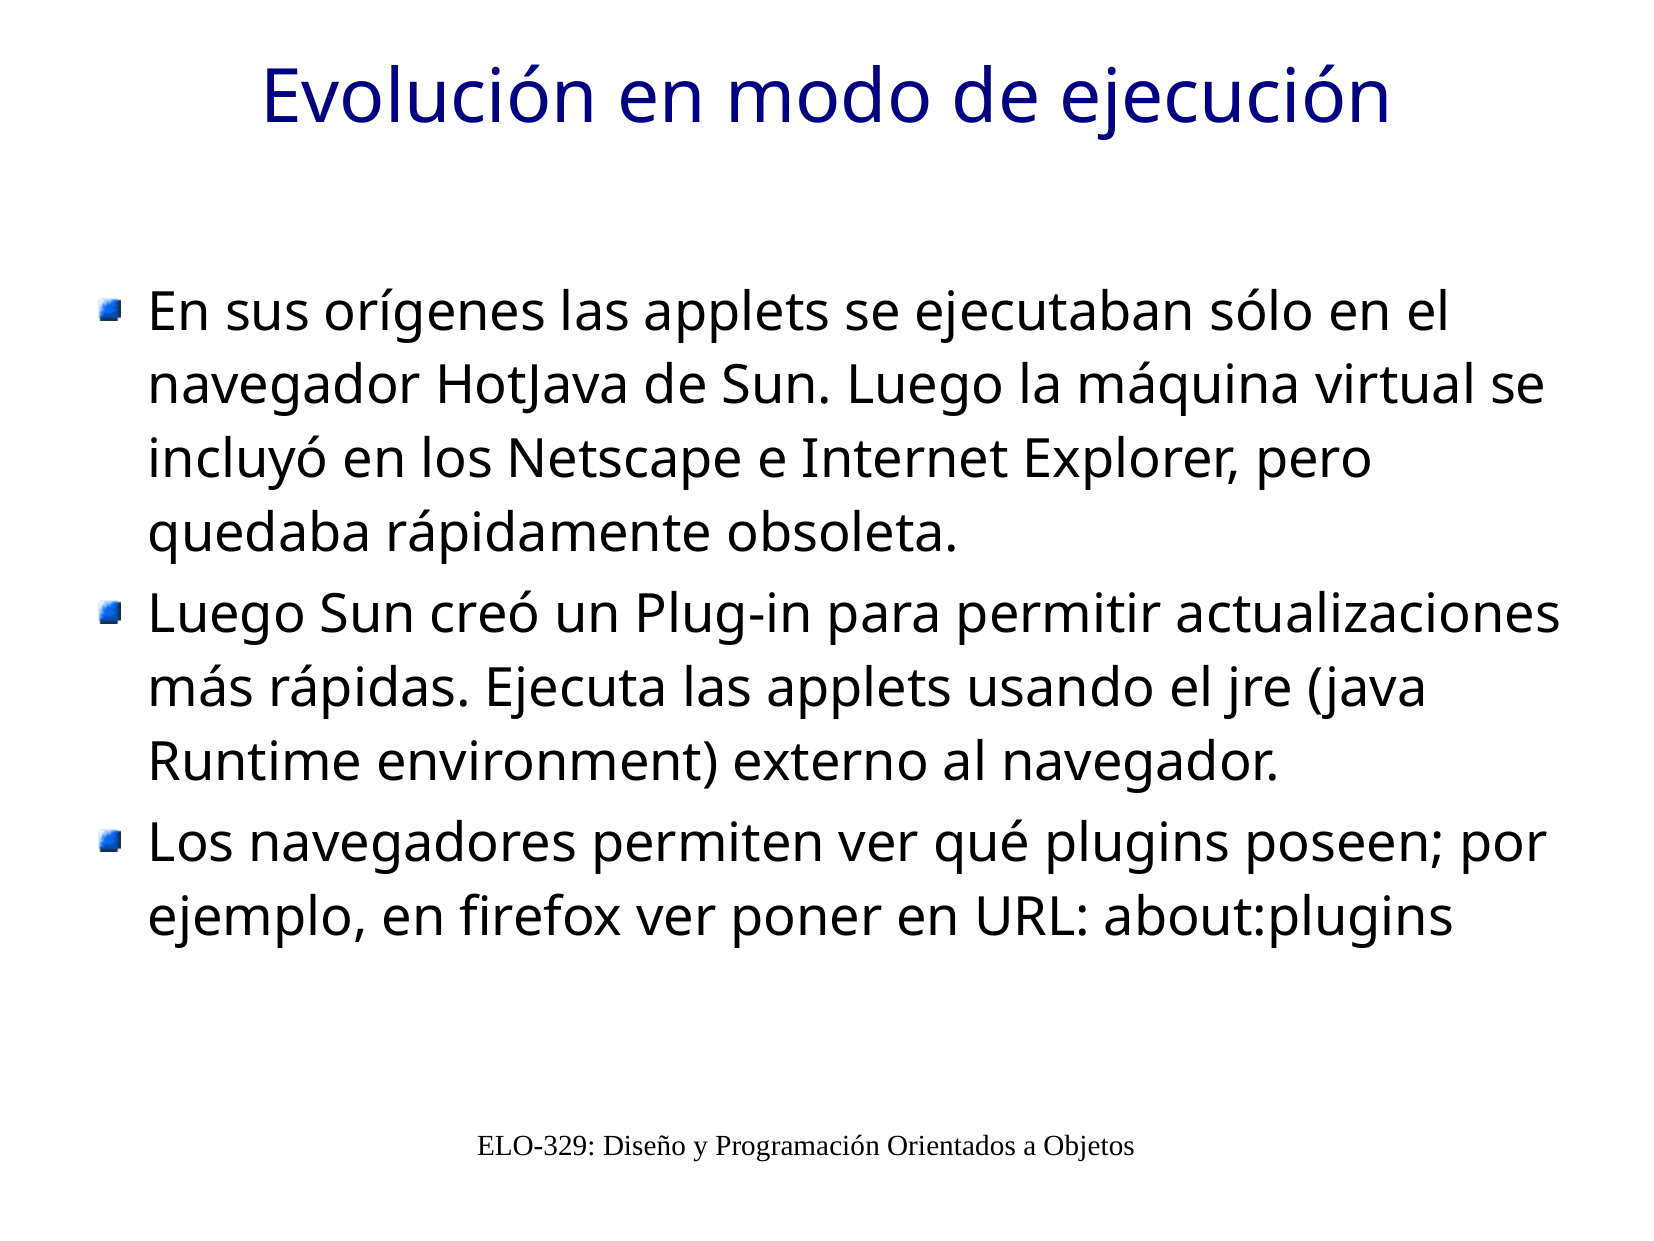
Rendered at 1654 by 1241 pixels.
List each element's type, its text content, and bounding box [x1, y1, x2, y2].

list En sus orígenes las applets se ejecutaban sólo en el navegador HotJava de Sun. Luego la máquina virtual se incluyó en los Netscape e Internet Explorer, pero quedaba rápidamente obsoleta. Luego Sun creó un Plug-in para permitir actualizaciones más rápidas. Ejecuta las applets usando el jre (java Runtime environment) externo al navegador. Los navegadores permiten ver qué plugins poseen; por ejemplo, en firefox ver poner en URL: about:plugins [81, 272, 1571, 988]
title Evolución en modo de ejecución [82, 43, 1571, 145]
